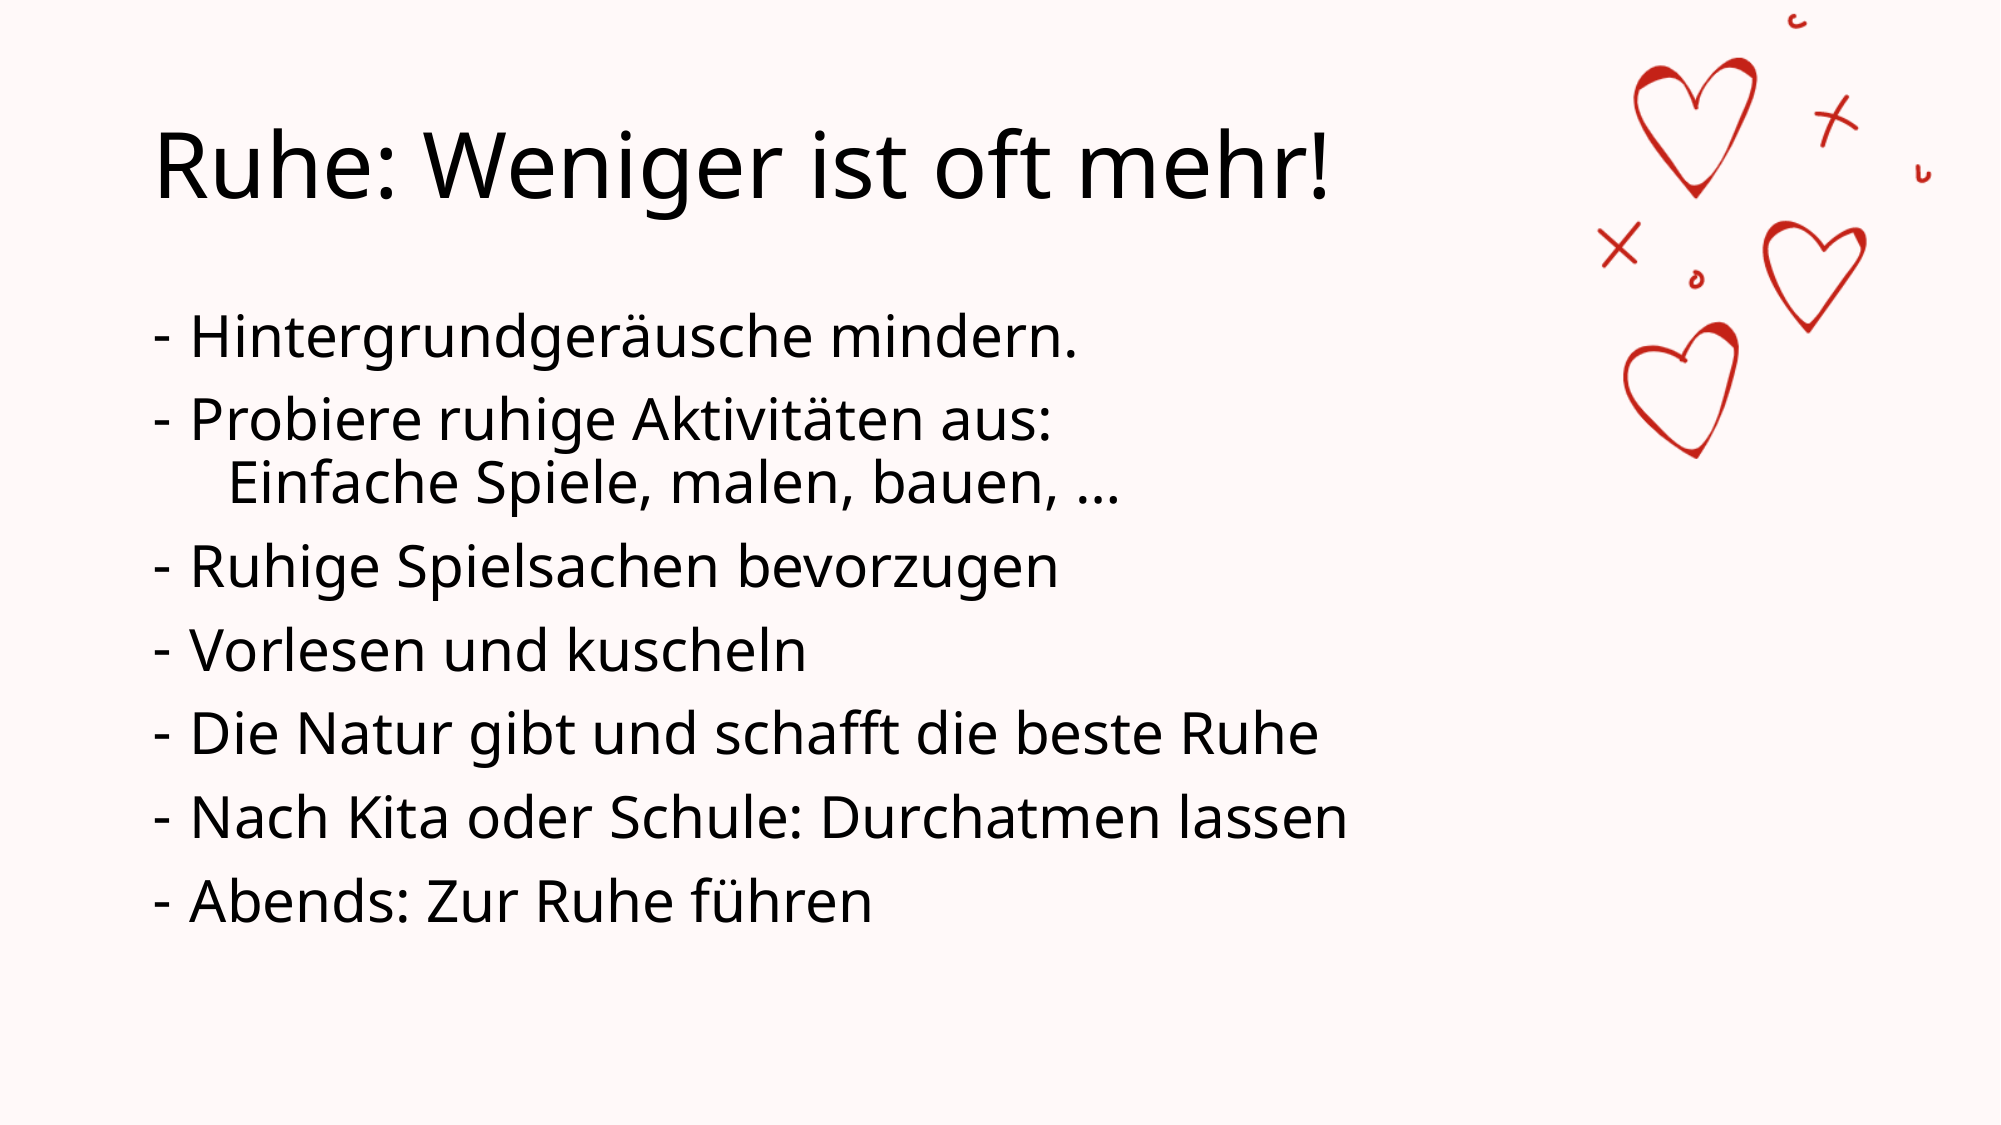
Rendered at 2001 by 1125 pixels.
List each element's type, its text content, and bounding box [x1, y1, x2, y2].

list Hintergrundgeräusche mindern. Probiere ruhige Aktivitäten aus: Einfache Spiele, malen, bauen, … Ruhige Spielsachen bevorzugen Vorlesen und kuscheln Die Natur gibt und schafft die beste Ruhe Nach Kita oder Schule: Durchatmen lassen Abends: Zur Ruhe führen [137, 299, 1863, 1014]
picture [1557, 0, 2000, 558]
title Ruhe: Weniger ist oft mehr! [137, 59, 1557, 278]
